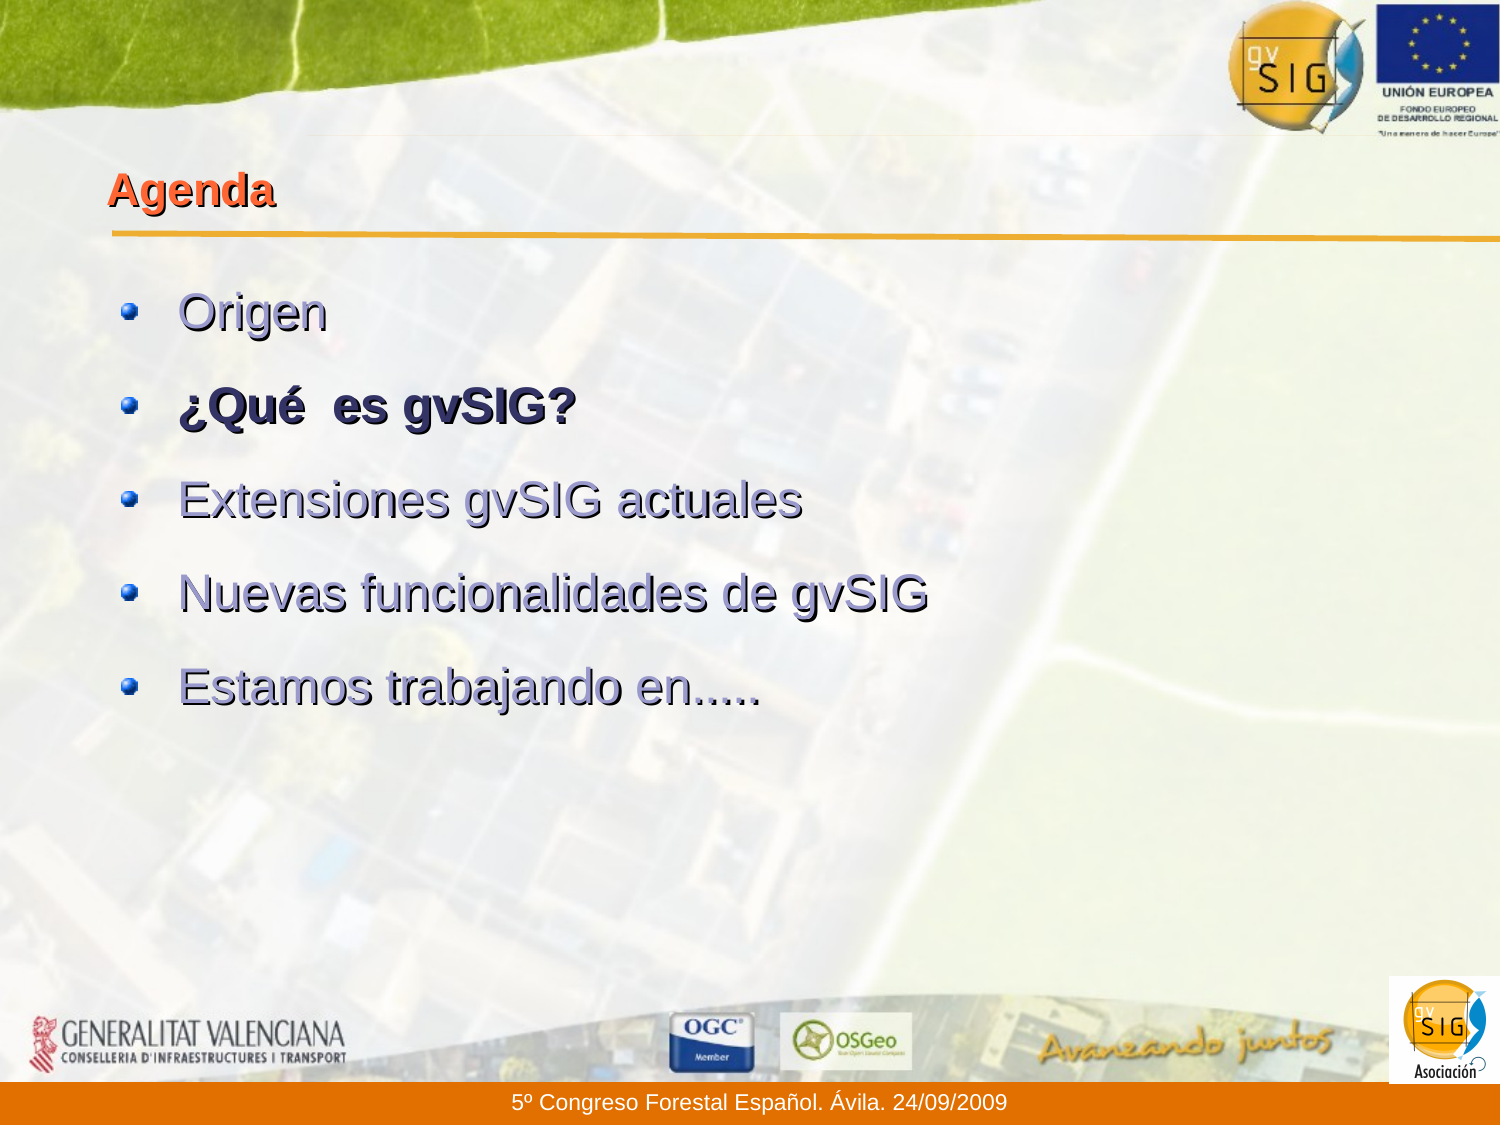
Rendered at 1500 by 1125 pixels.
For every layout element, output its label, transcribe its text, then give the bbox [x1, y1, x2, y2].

text_box Agenda [106, 166, 275, 220]
list Origen ¿Qué es gvSIG? Extensiones gvSIG actuales Nuevas funcionalidades de gvSIG Estamos trabajando en..... [121, 171, 1316, 808]
picture [0, 0, 1500, 1084]
